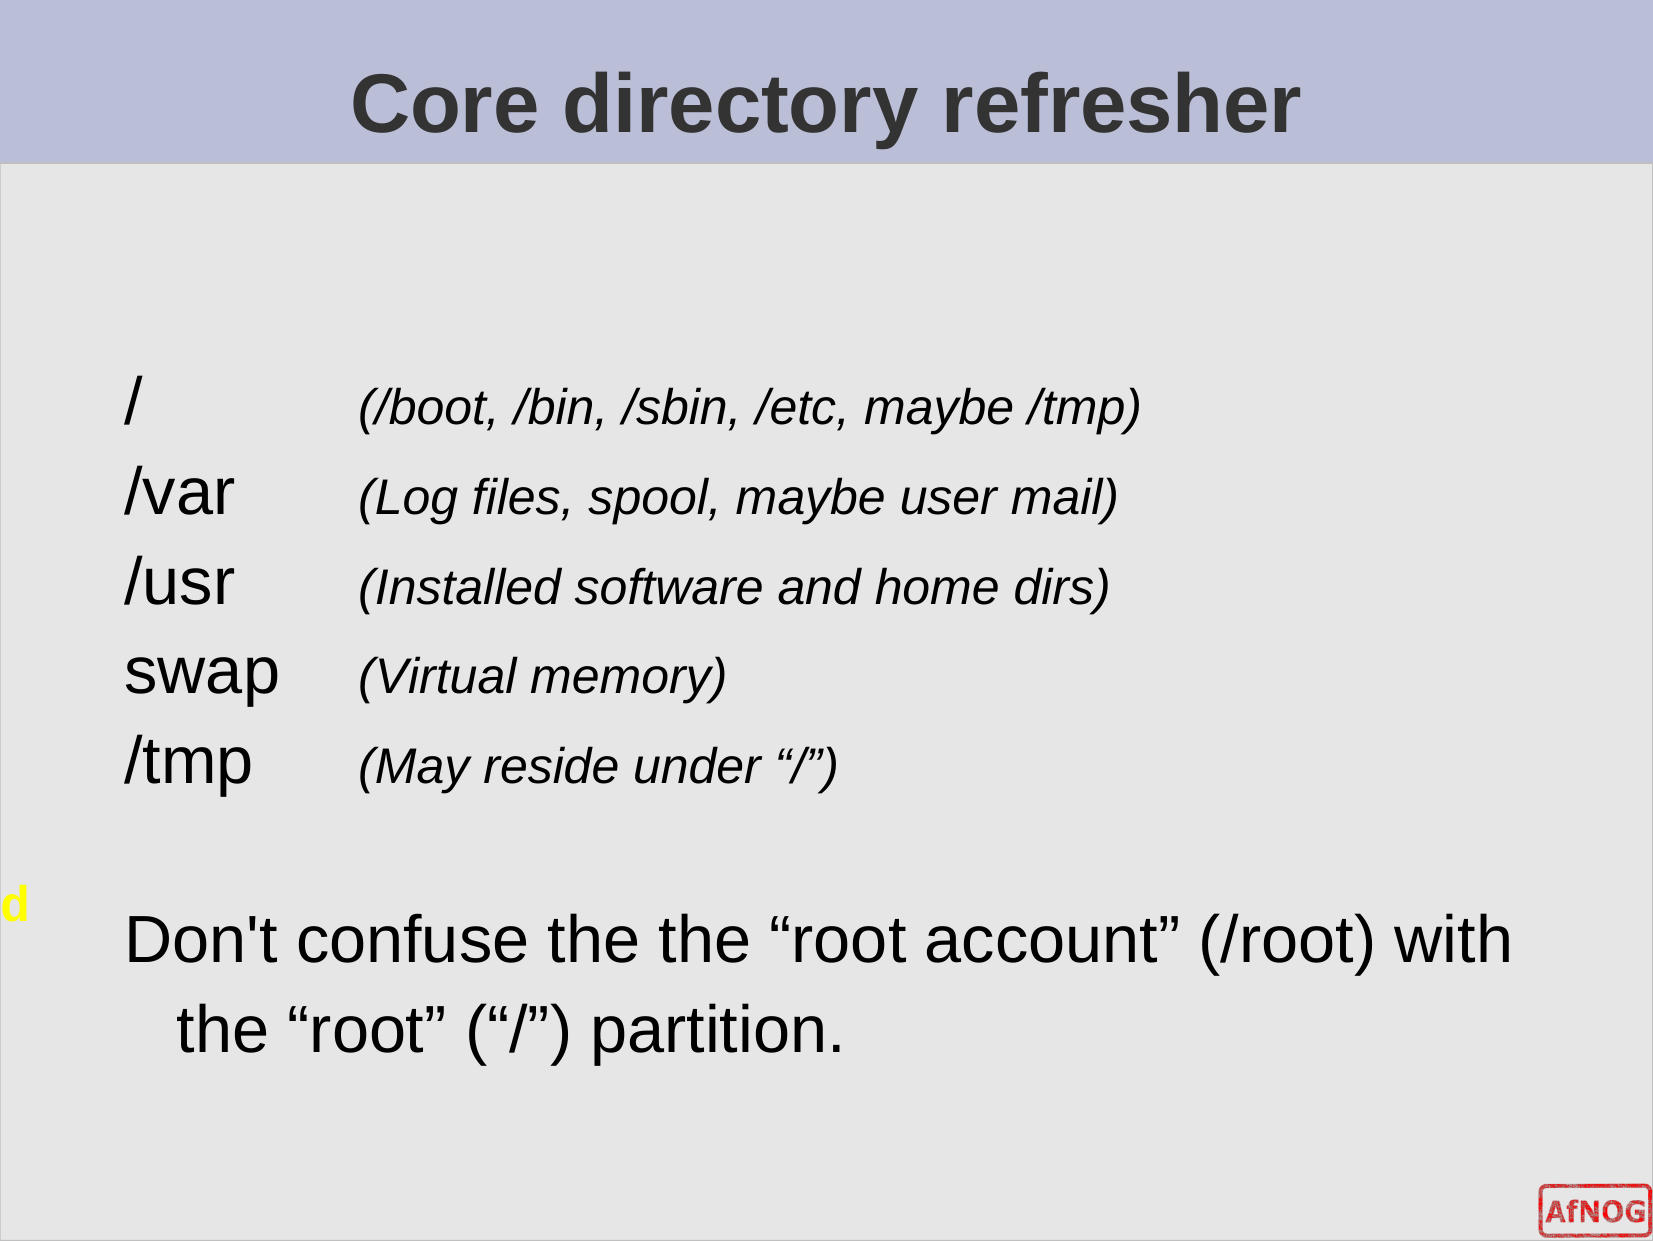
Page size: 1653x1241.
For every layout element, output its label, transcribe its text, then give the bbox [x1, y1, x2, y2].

title Core directory refresher [0, 0, 1653, 208]
list / (/boot, /bin, /sbin, /etc, maybe /tmp) /var (Log files, spool, maybe user mail) /usr (Installed software and home dirs) swap (Virtual memory) /tmp (May reside under “/”) Don't confuse the the “root account” (/root) with the “root” (“/”) partition. [121, 344, 1534, 1127]
picture [1537, 1182, 1653, 1241]
text_box d [0, 873, 1350, 1159]
